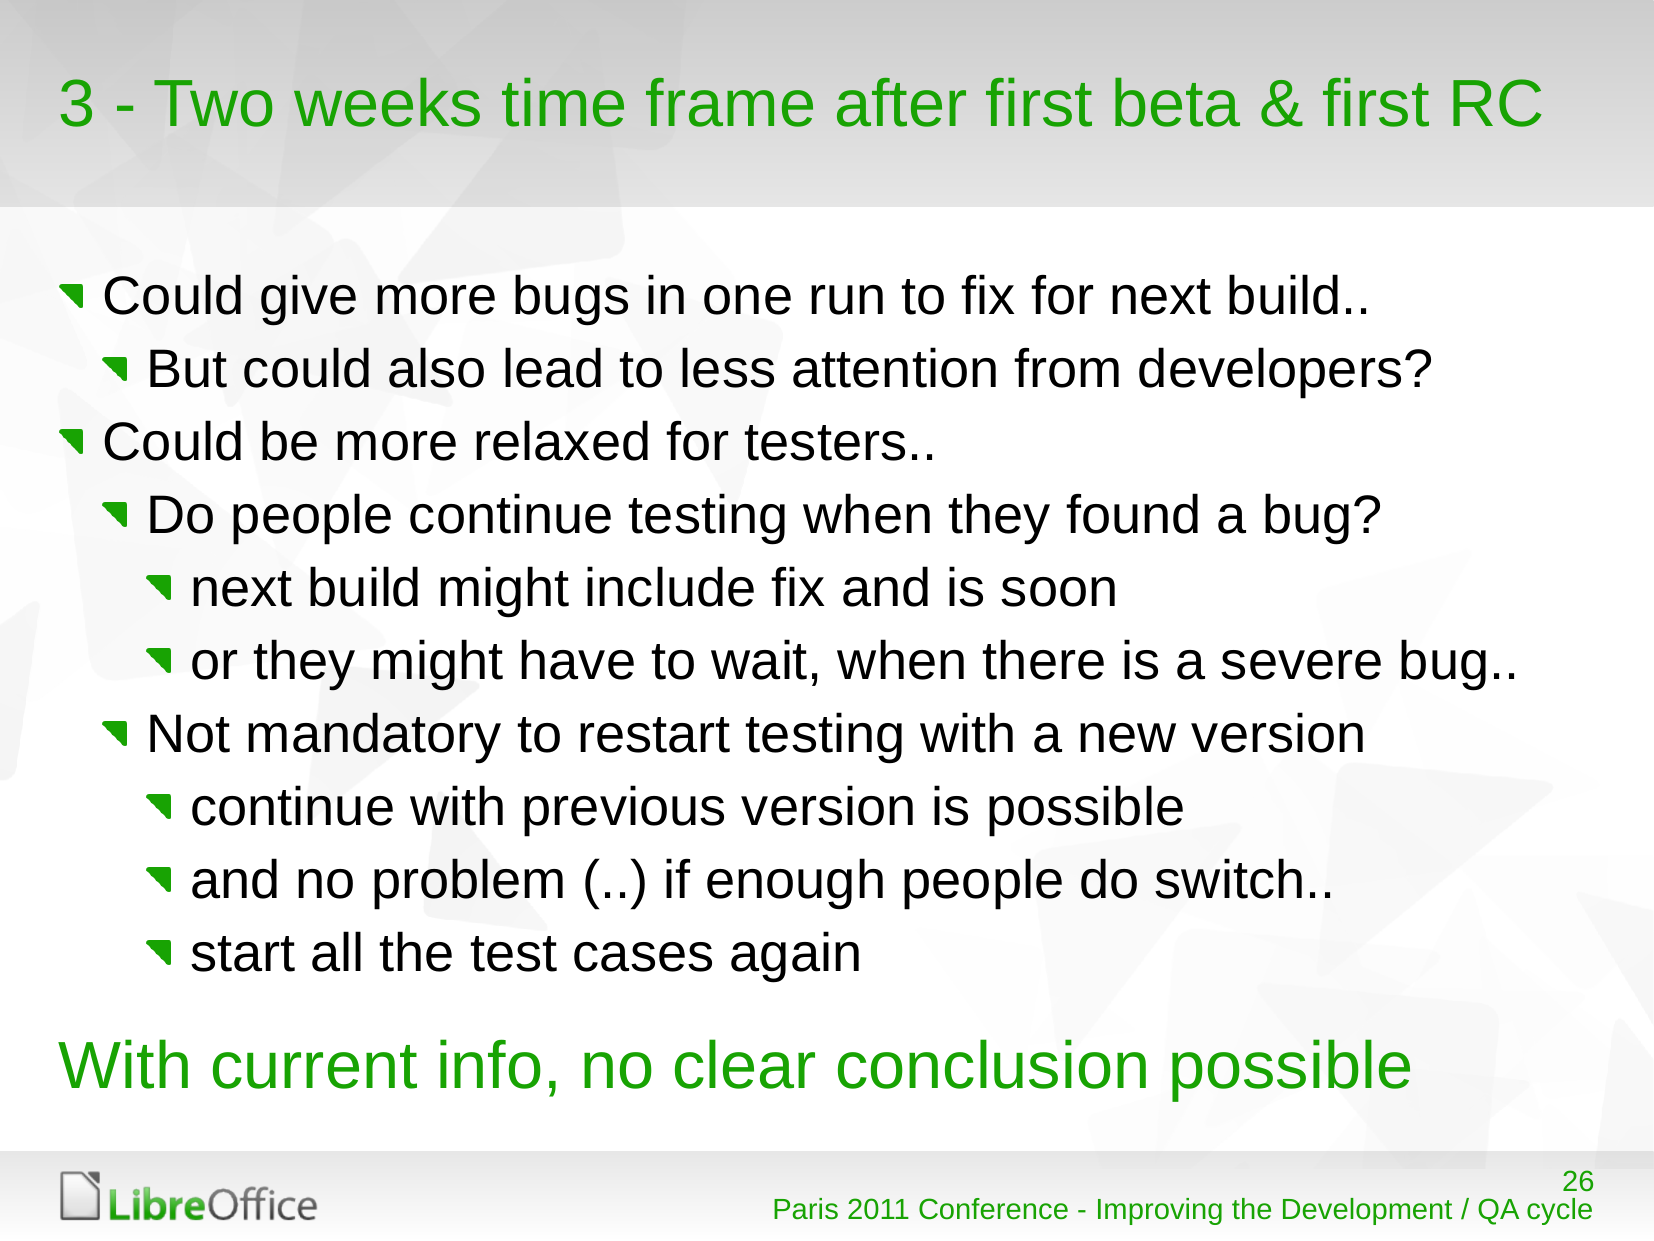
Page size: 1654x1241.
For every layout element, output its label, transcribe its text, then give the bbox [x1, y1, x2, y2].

list Could give more bugs in one run to fix for next build.. But could also lead to less attention from developers? Could be more relaxed for testers.. Do people continue testing when they found a bug? next build might include fix and is soon or they might have to wait, when there is a severe bug.. Not mandatory to restart testing with a new version continue with previous version is possible and no problem (..) if enough people do switch.. start all the test cases again [59, 265, 1595, 985]
picture [915, 548, 1654, 1169]
title 3 - Two weeks time frame after first beta & first RC [59, 29, 1595, 178]
title With current info, no clear conclusion possible [59, 992, 1595, 1140]
picture [0, 0, 783, 931]
picture [41, 1152, 337, 1240]
